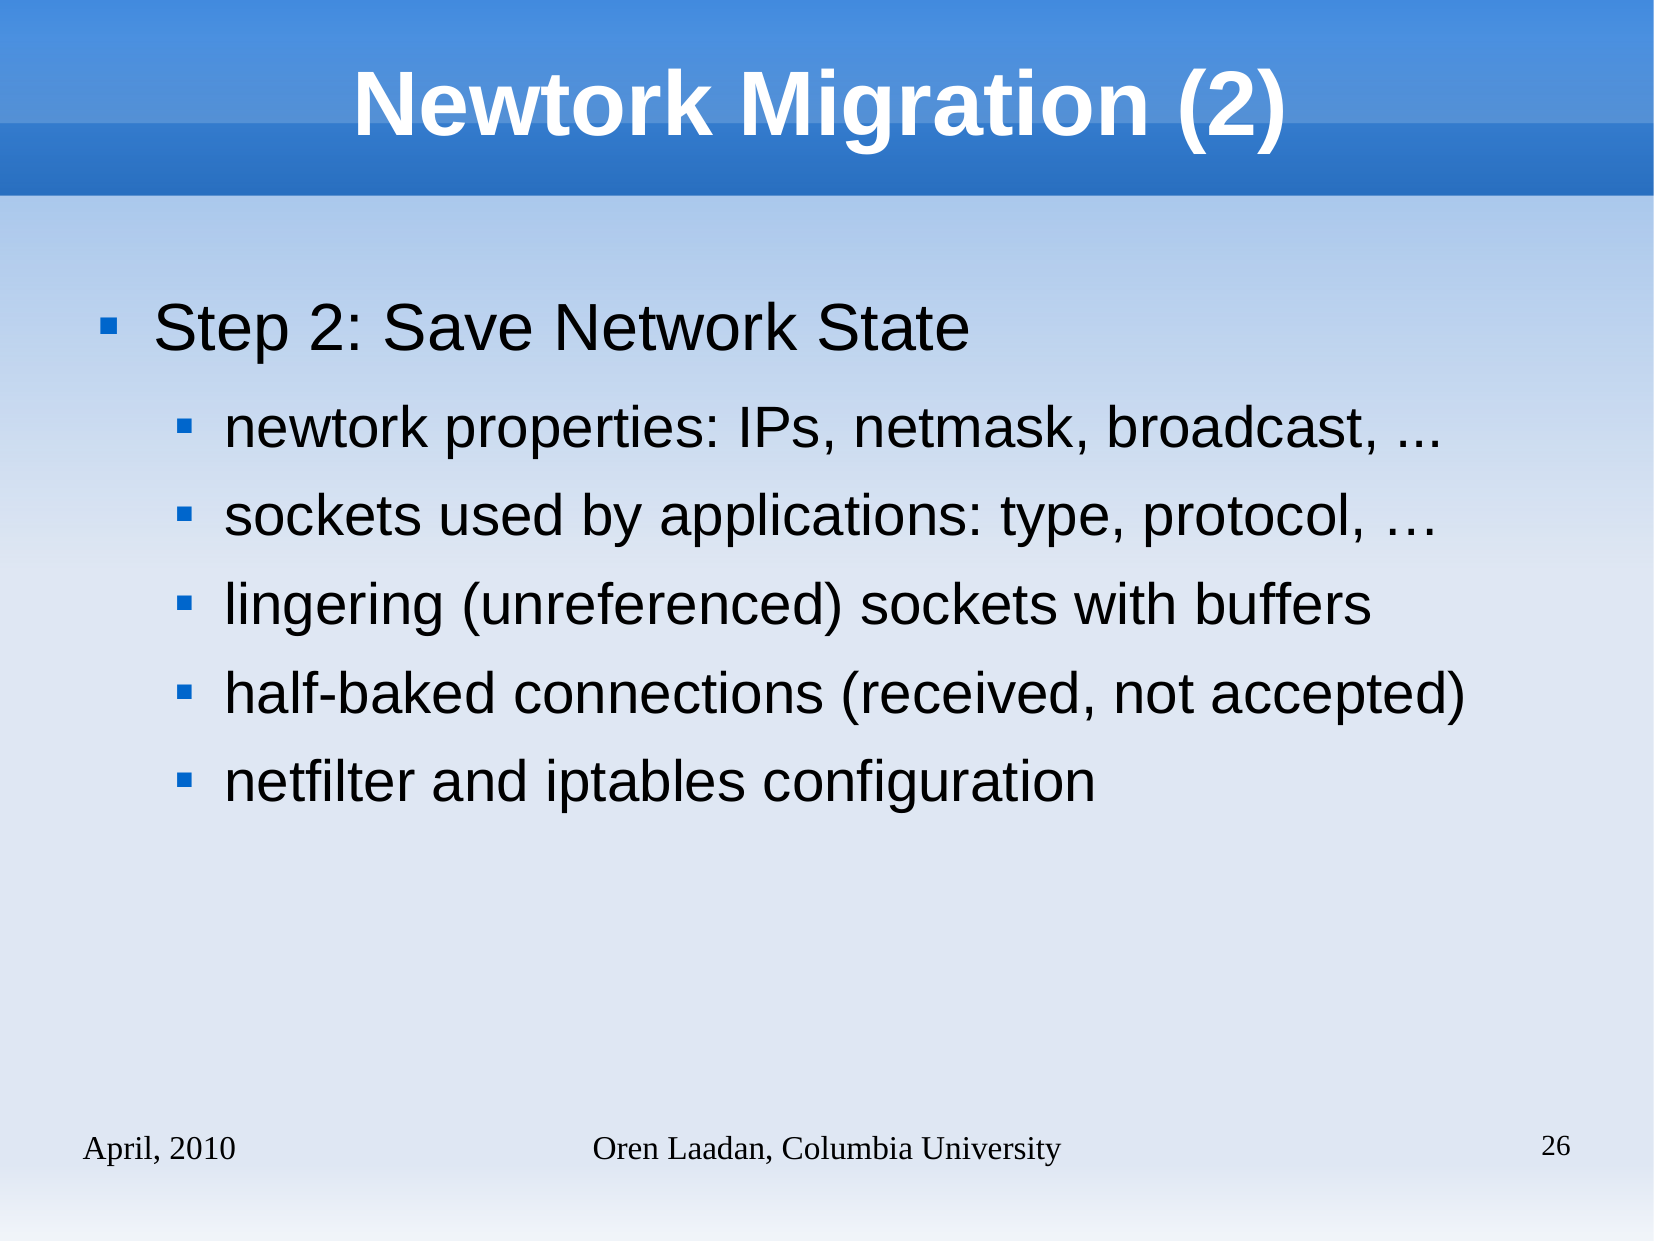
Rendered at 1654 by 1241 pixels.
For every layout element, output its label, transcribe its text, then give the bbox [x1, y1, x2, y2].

title Newtork Migration (2) [76, 7, 1565, 200]
list Step 2: Save Network State newtork properties: IPs, netmask, broadcast, ... sockets used by applications: type, protocol, … lingering (unreferenced) sockets with buffers half-baked connections (received, not accepted) netfilter and iptables configuration [82, 290, 1571, 1094]
picture [0, 0, 1654, 1241]
